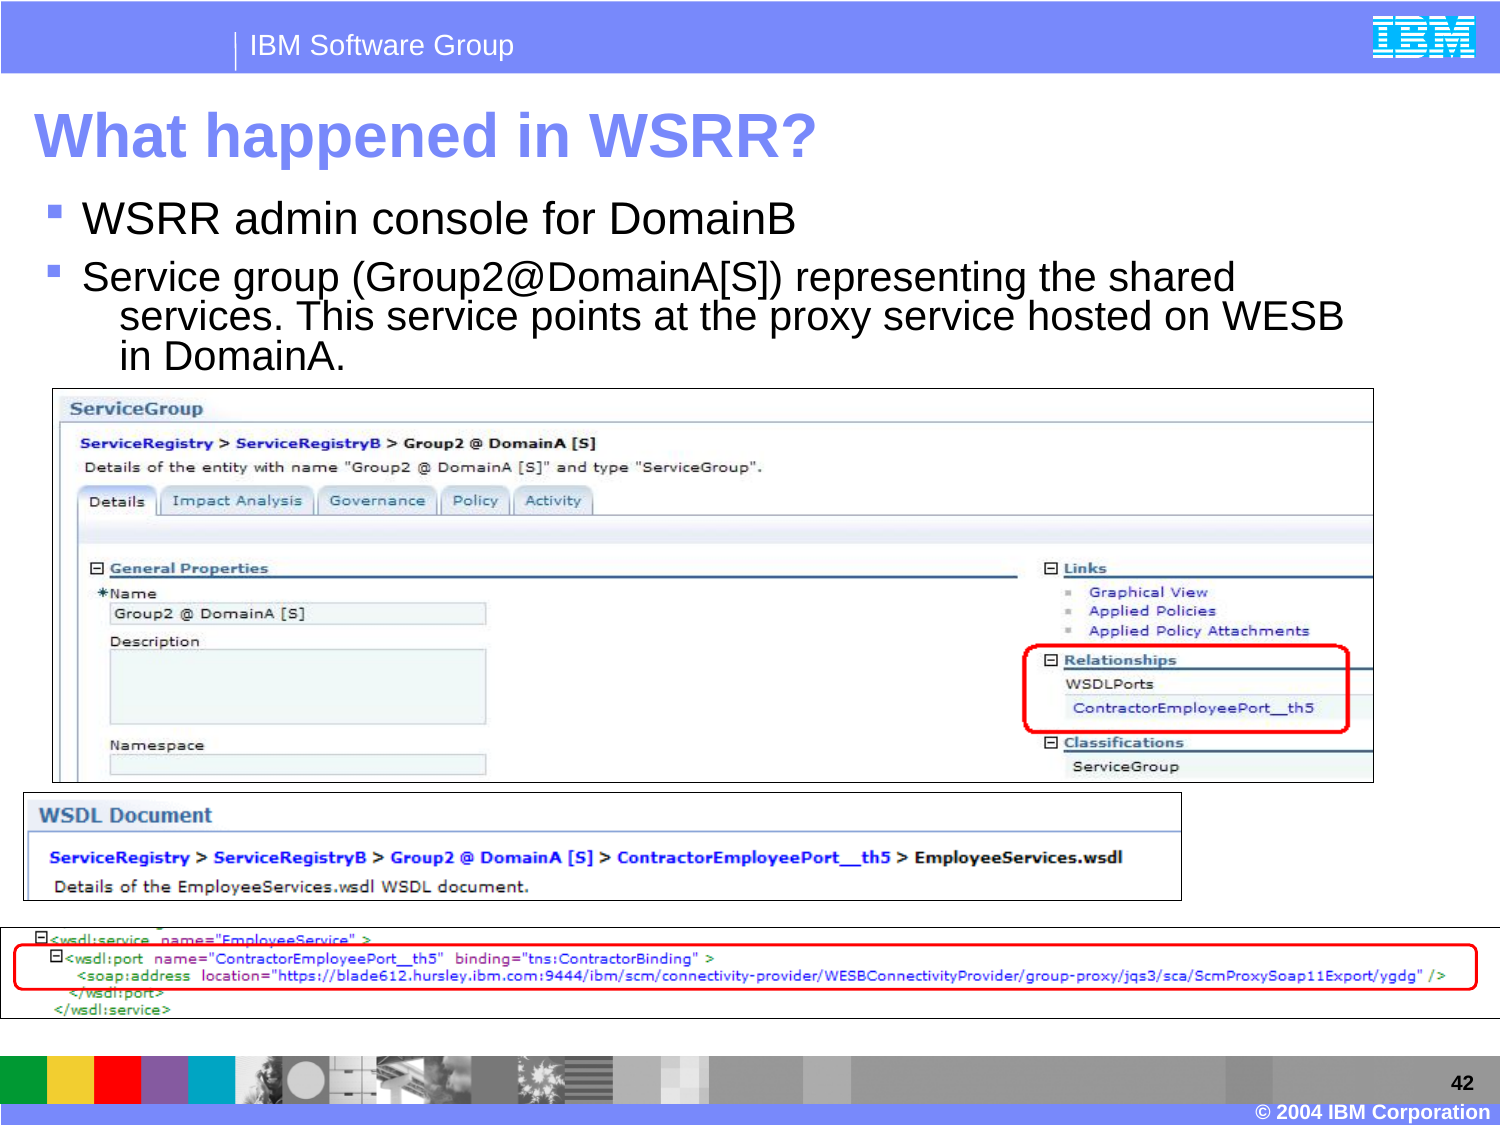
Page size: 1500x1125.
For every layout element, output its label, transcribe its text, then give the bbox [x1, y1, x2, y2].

picture [23, 792, 1182, 901]
list WSRR admin console for DomainB Service group (Group2@DomainA[S]) representing the shared services. This service points at the proxy service hosted on WESB in DomainA. [29, 191, 1403, 927]
picture [0, 927, 1500, 1019]
picture [52, 388, 1374, 783]
picture [0, 1056, 1500, 1104]
title What happened in WSRR? [19, 97, 1483, 181]
